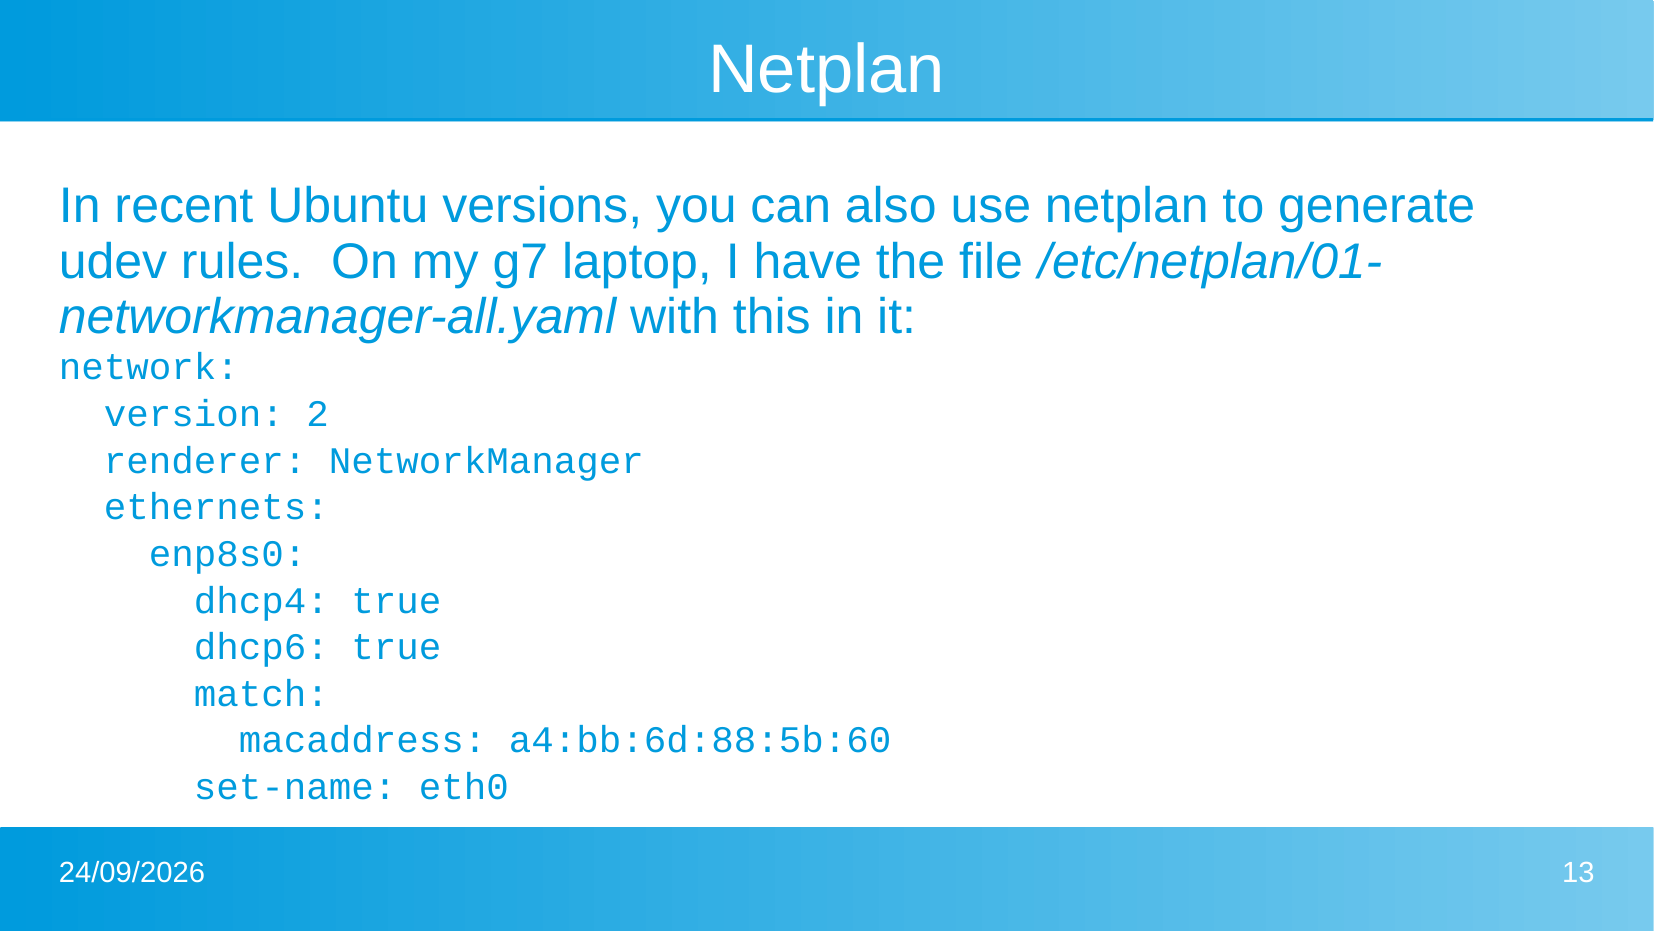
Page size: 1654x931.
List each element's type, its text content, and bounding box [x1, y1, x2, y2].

list In recent Ubuntu versions, you can also use netplan to generate udev rules. On my g7 laptop, I have the file /etc/netplan/01-networkmanager-all.yaml with this in it: network: version: 2 renderer: NetworkManager ethernets: enp8s0: dhcp4: true dhcp6: true match: macaddress: a4:bb:6d:88:5b:60 set-name: eth0 [59, 177, 1595, 768]
title Netplan [59, 29, 1595, 108]
